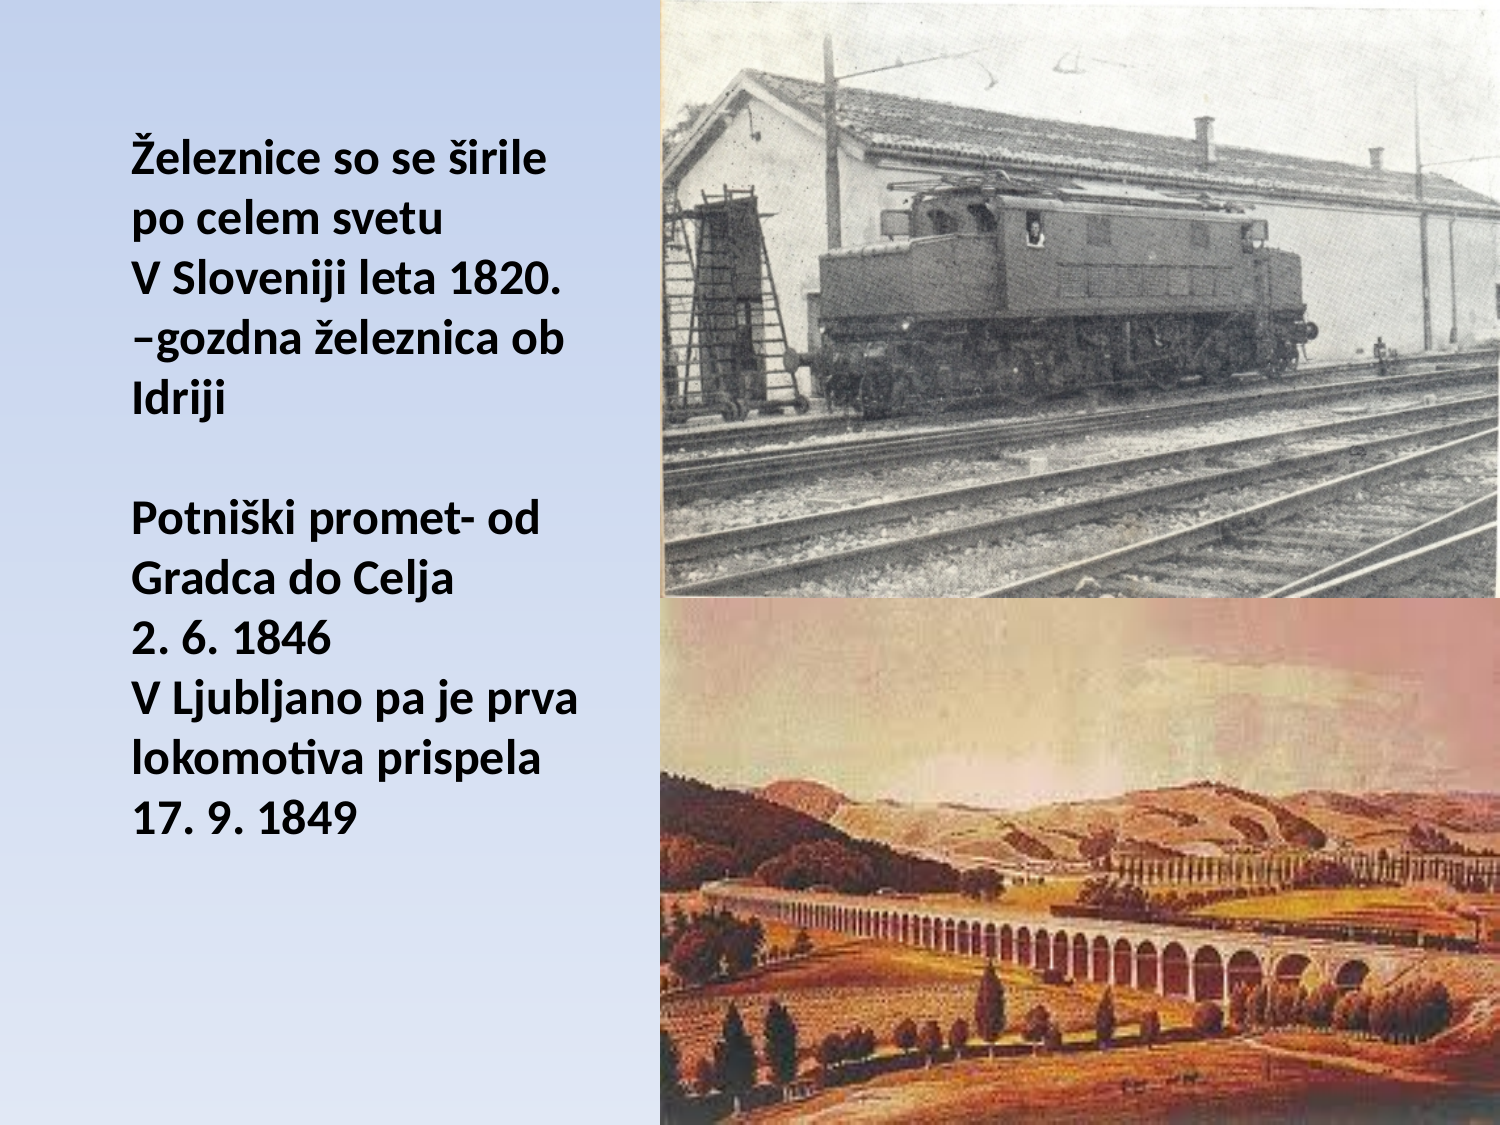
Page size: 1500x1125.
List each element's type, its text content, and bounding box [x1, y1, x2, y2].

text_box Železnice so se širile po celem svetu V Sloveniji leta 1820. –gozdna železnica ob Idriji Potniški promet- od Gradca do Celja 2. 6. 1846 V Ljubljano pa je prva lokomotiva prispela 17. 9. 1849 [117, 117, 610, 972]
picture [660, 0, 1500, 1125]
